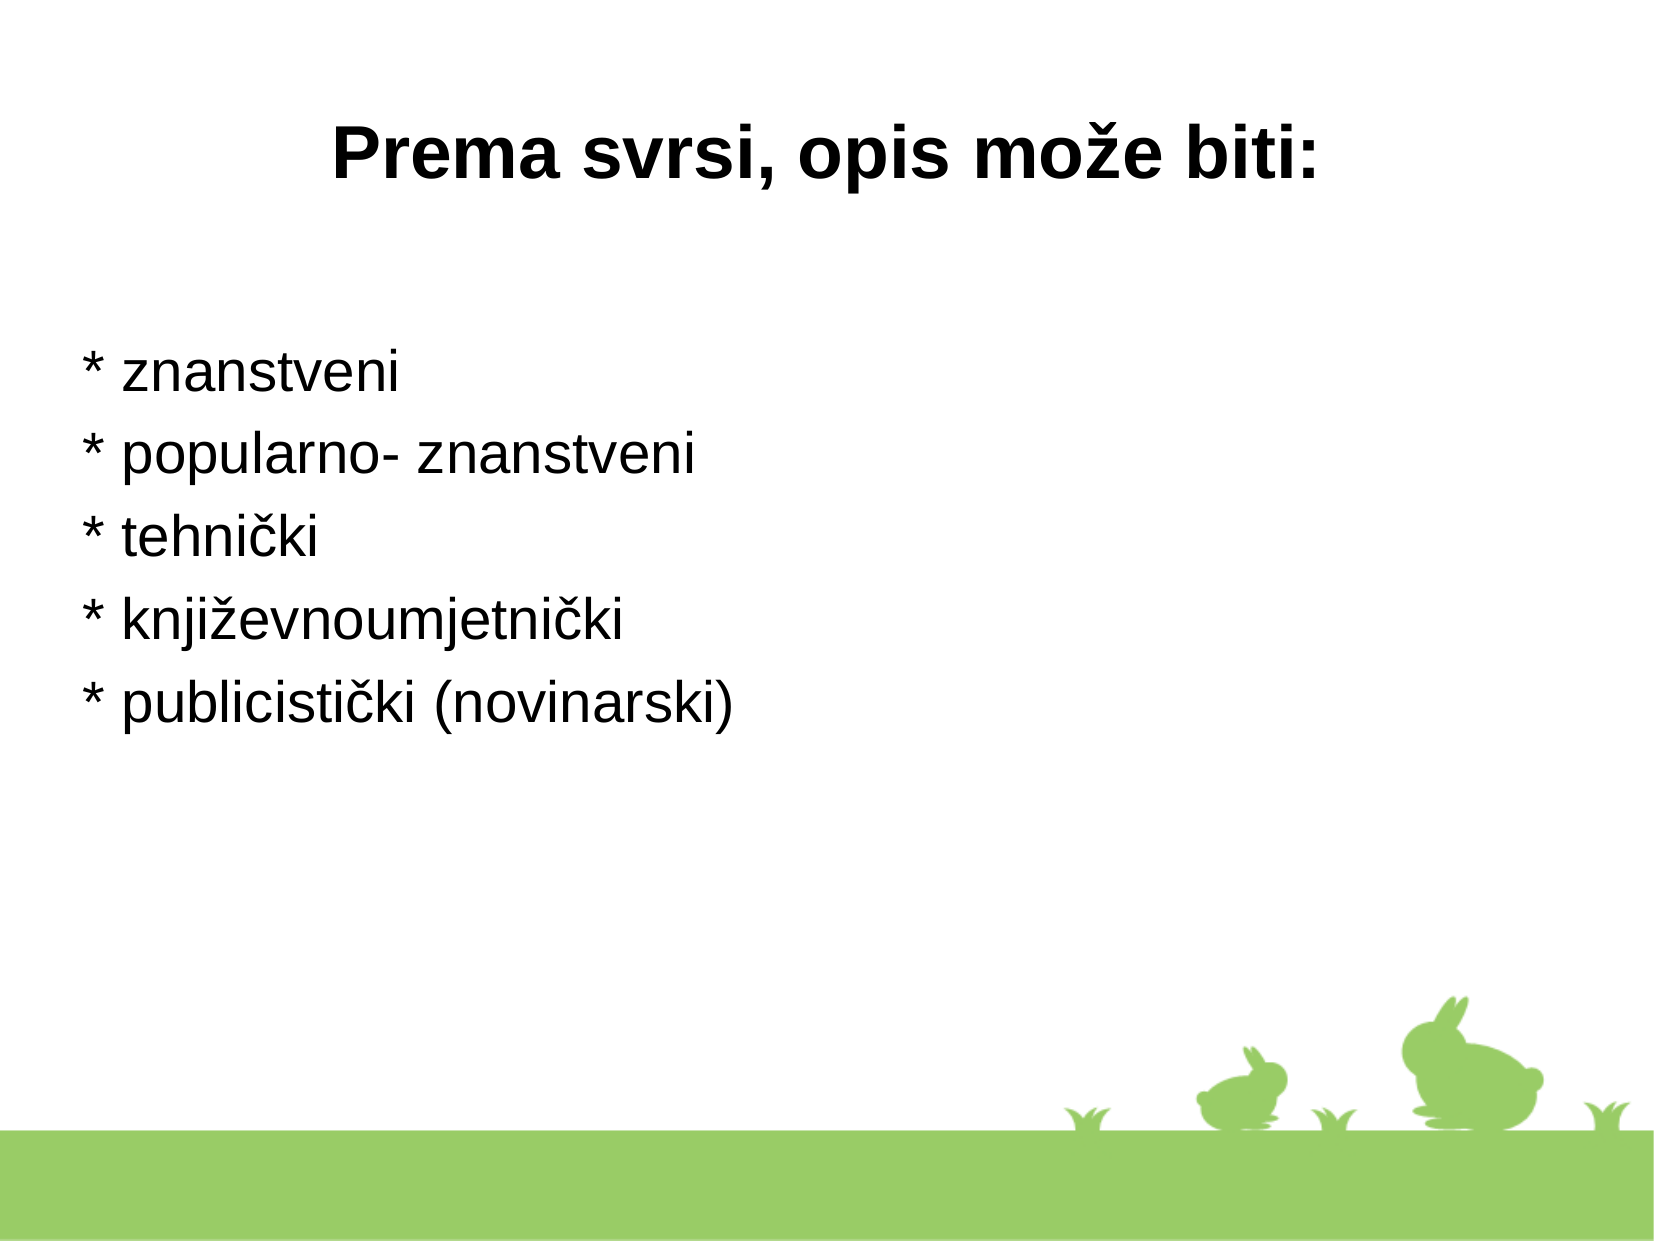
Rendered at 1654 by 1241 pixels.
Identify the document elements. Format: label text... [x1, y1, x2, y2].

picture [0, 0, 1654, 1241]
list * znanstveni * popularno- znanstveni * tehnički * književnoumjetnički * publicistički (novinarski) [82, 290, 1571, 1010]
title Prema svrsi, opis može biti: [82, 49, 1571, 257]
